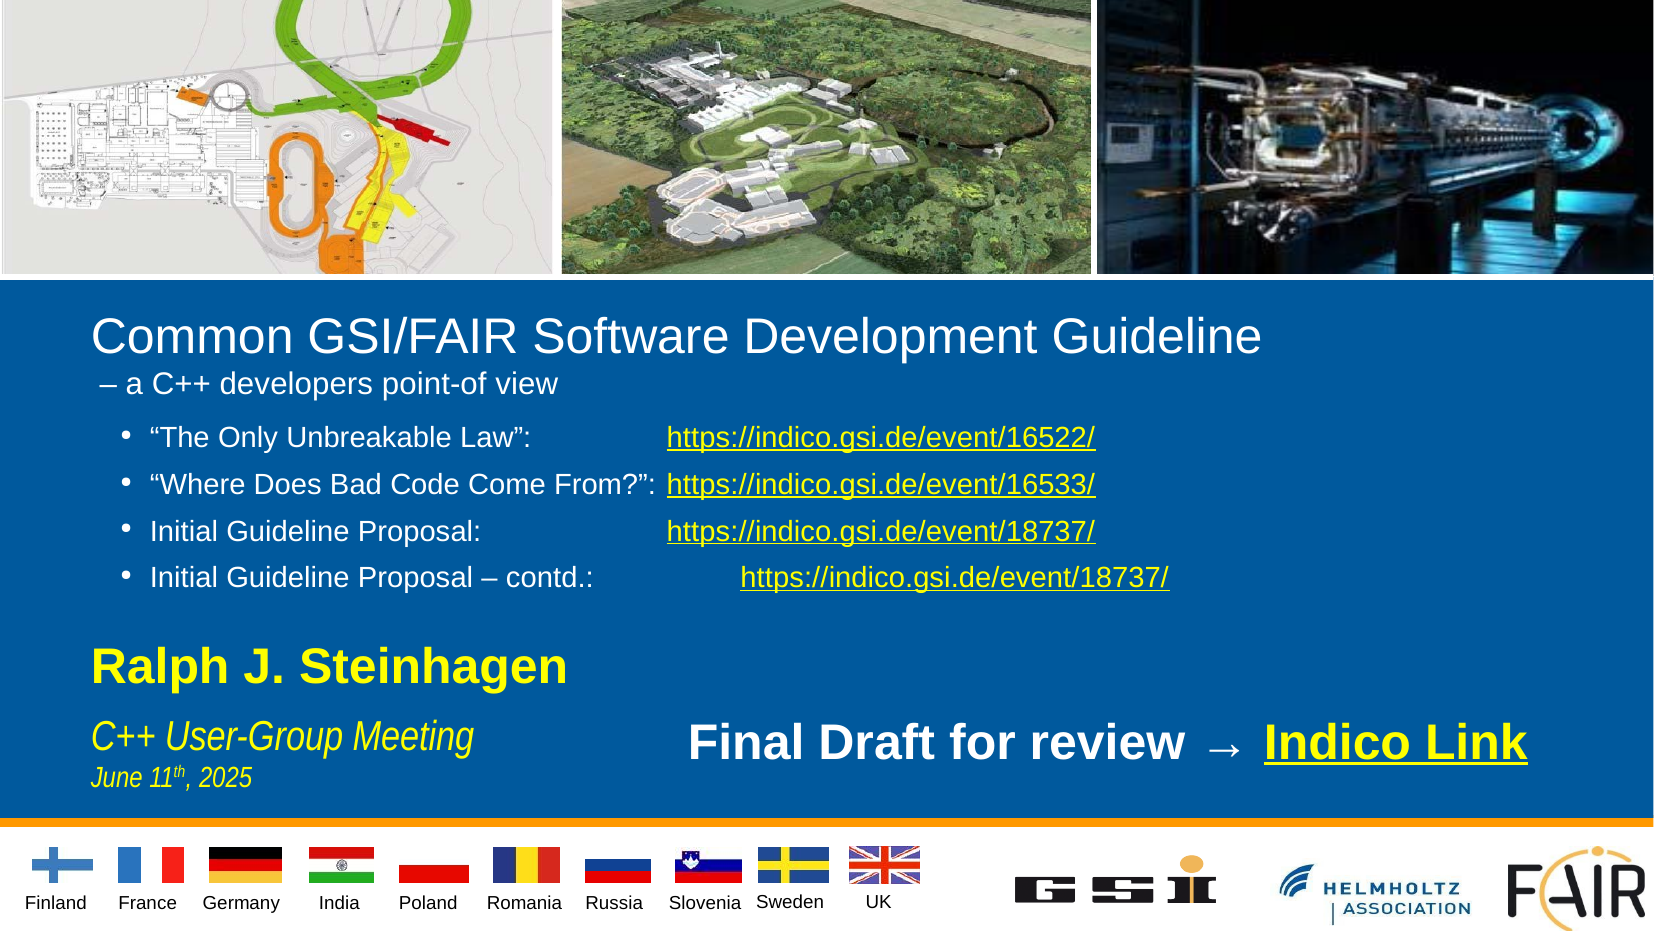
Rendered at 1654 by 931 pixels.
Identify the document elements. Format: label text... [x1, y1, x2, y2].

text_box Russia [585, 891, 655, 910]
text_box Sweden [755, 890, 837, 909]
picture [758, 847, 829, 883]
picture [0, 0, 554, 274]
picture [1508, 846, 1645, 931]
text_box Romania [486, 891, 577, 910]
picture [209, 847, 282, 883]
text_box Ralph J. Steinhagen [90, 633, 1620, 692]
text_box France [118, 891, 190, 910]
picture [849, 846, 920, 884]
picture [493, 847, 560, 883]
picture [1013, 853, 1218, 905]
picture [561, 0, 1091, 274]
picture [399, 847, 469, 883]
text_box Finland [24, 891, 100, 910]
picture [32, 847, 93, 883]
text_box Slovenia [668, 890, 755, 909]
picture [1097, 0, 1654, 274]
text_box Common GSI/FAIR Software Development Guideline – a C++ developers point-of view “The Only Unbreakable Law”: https://indico.gsi.de/event/16522/ “Where Does Bad Code Come From?”: https://indico.gsi.de/event/16533/ Initial Guideline Proposal: https://indico.gsi.de/event/18737/ Initial Guideline Proposal – contd.: https://indico.gsi.de/event/18737/ [90, 303, 1576, 621]
text_box Germany [202, 891, 294, 910]
picture [1270, 858, 1479, 931]
text_box [0, 280, 1654, 827]
picture [118, 847, 184, 883]
text_box UK [865, 889, 906, 909]
text_box India [319, 891, 371, 910]
picture [675, 847, 742, 883]
text_box C++ User-Group Meeting June 11th, 2025 [90, 708, 673, 751]
text_box Poland [398, 891, 470, 910]
picture [585, 847, 651, 883]
text_box Final Draft for review → Indico Link [673, 706, 1645, 778]
picture [309, 847, 374, 883]
